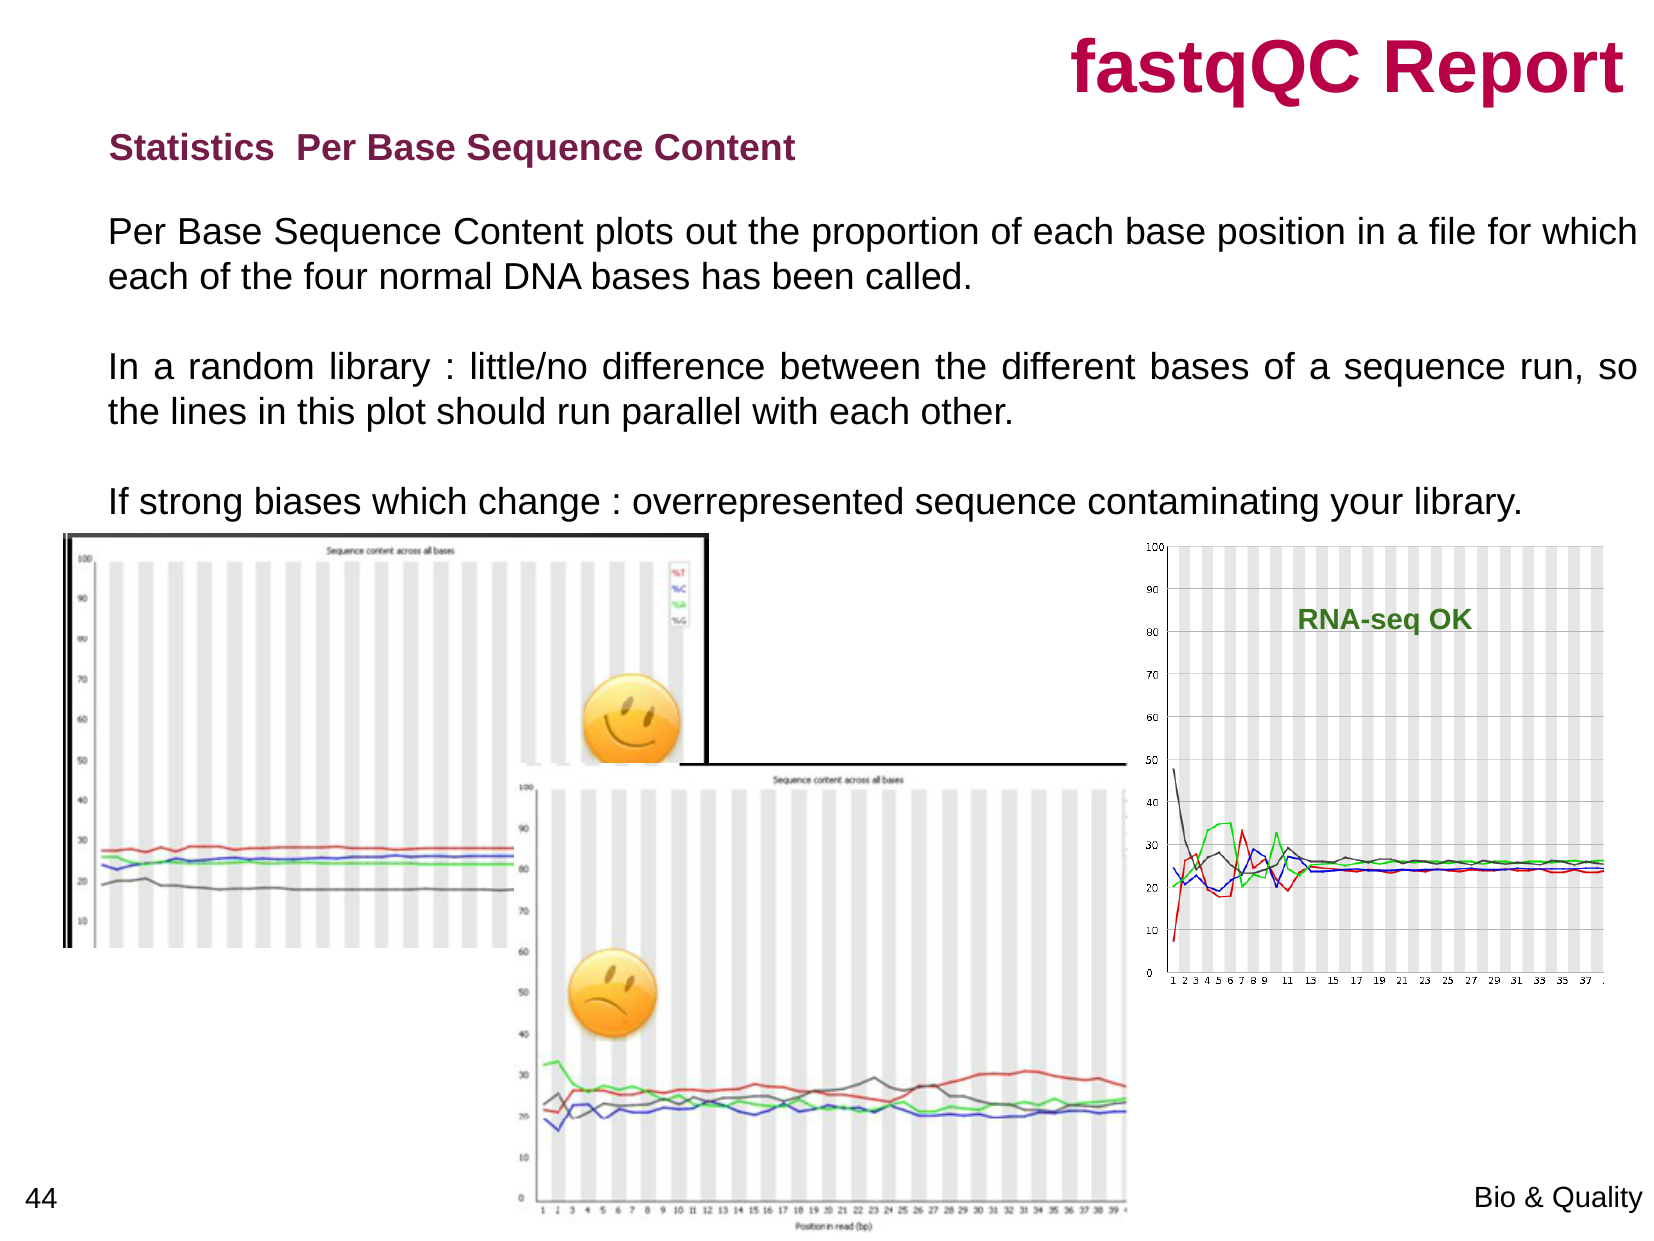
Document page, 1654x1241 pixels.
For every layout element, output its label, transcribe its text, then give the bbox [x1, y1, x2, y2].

text_box RNA-seq OK [1282, 585, 1494, 655]
text_box fastqQC Report [514, 25, 1625, 144]
text_box Per Base Sequence Content plots out the proportion of each base position in a file for which each of the four normal DNA bases has been called. In a random library : little/no difference between the different bases of a sequence run, so the lines in this plot should run parallel with each other. If strong biases which change : overrepresented sequence contaminating your library. [92, 195, 1654, 534]
text_box Statistics Per Base Sequence Content [16, 95, 812, 196]
picture [63, 533, 1604, 1233]
